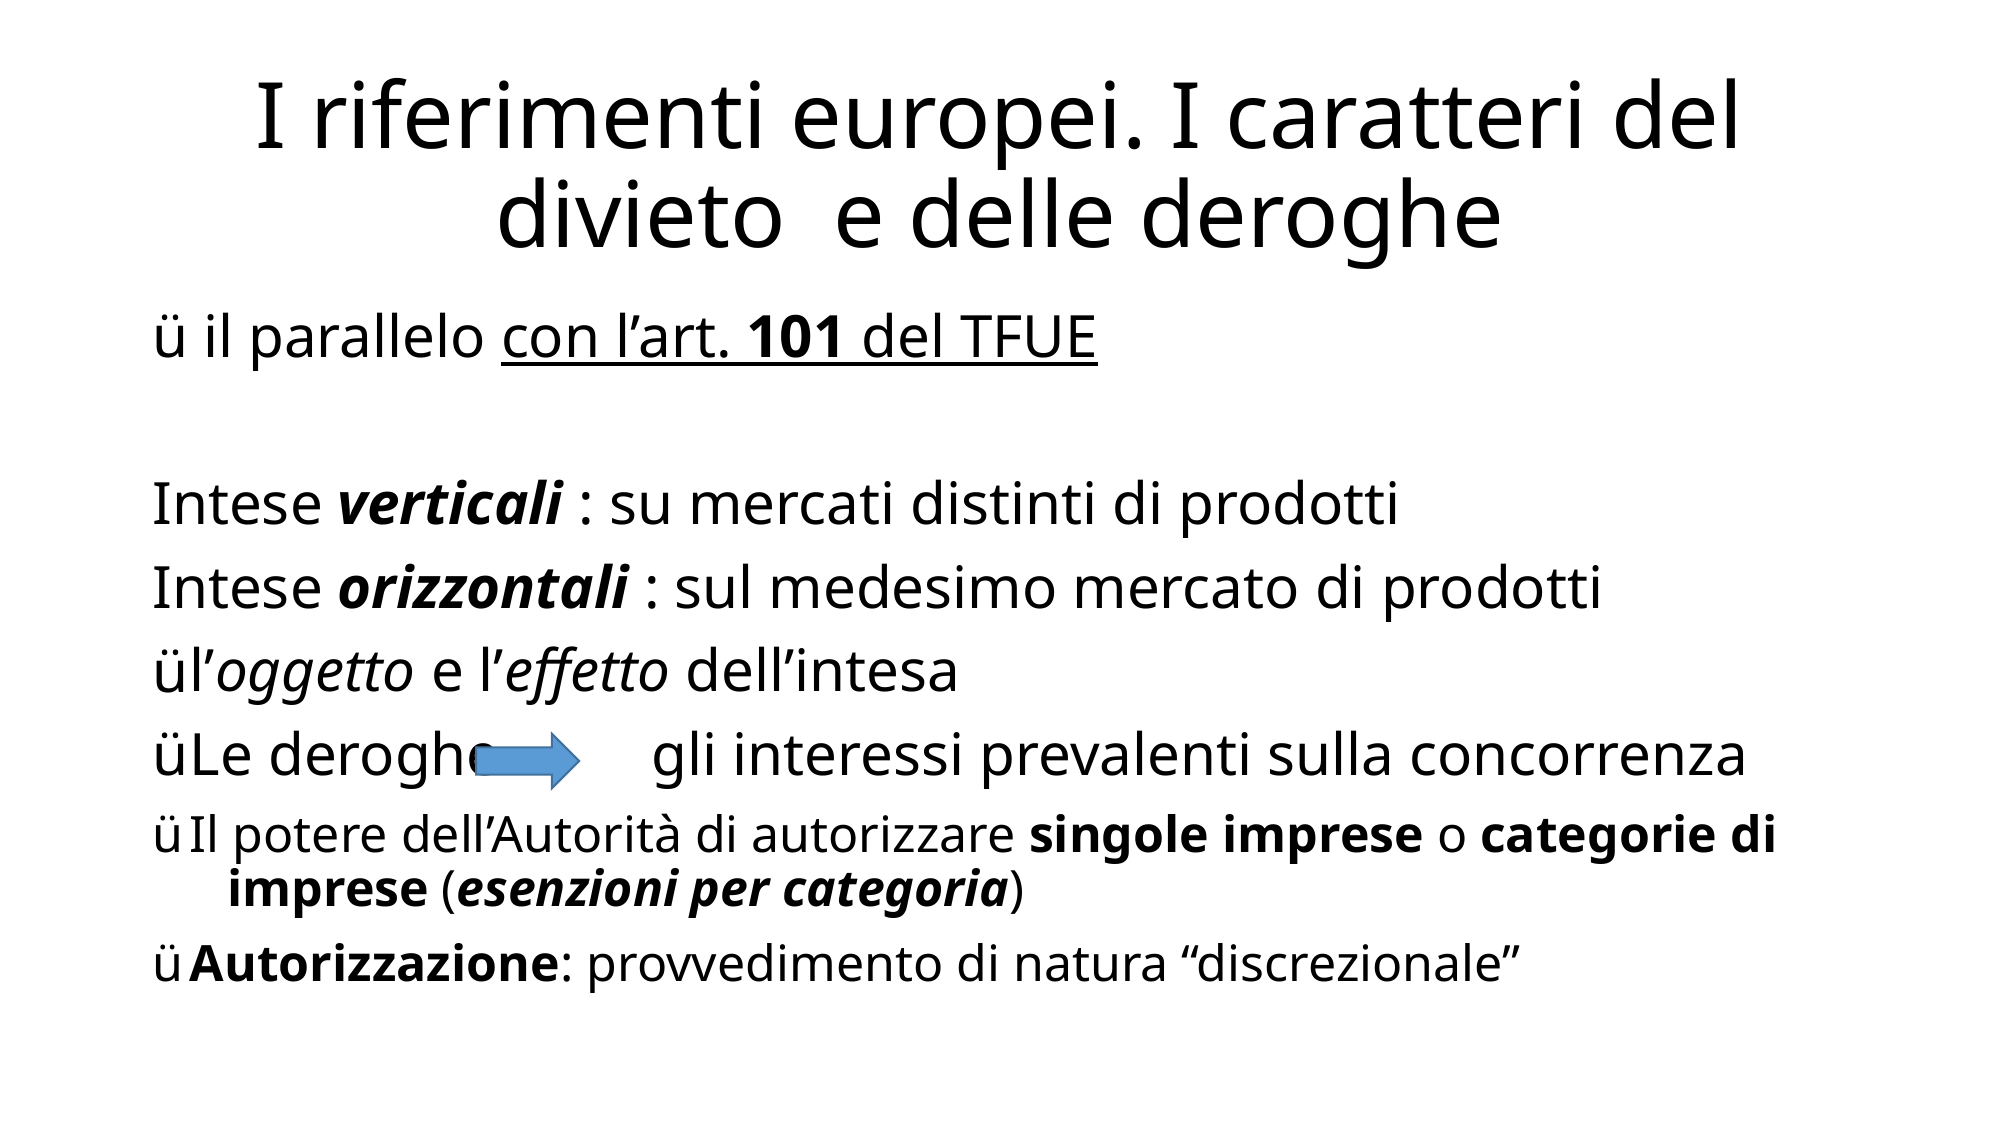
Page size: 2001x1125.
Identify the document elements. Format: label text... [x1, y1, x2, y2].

text_box [476, 733, 580, 789]
list il parallelo con l’art. 101 del TFUE Intese verticali : su mercati distinti di prodotti Intese orizzontali : sul medesimo mercato di prodotti l’oggetto e l’effetto dell’intesa Le deroghe gli interessi prevalenti sulla concorrenza Il potere dell’Autorità di autorizzare singole imprese o categorie di imprese (esenzioni per categoria) Autorizzazione: provvedimento di natura “discrezionale” [137, 299, 1863, 1014]
title I riferimenti europei. I caratteri del divieto e delle deroghe [137, 59, 1863, 278]
